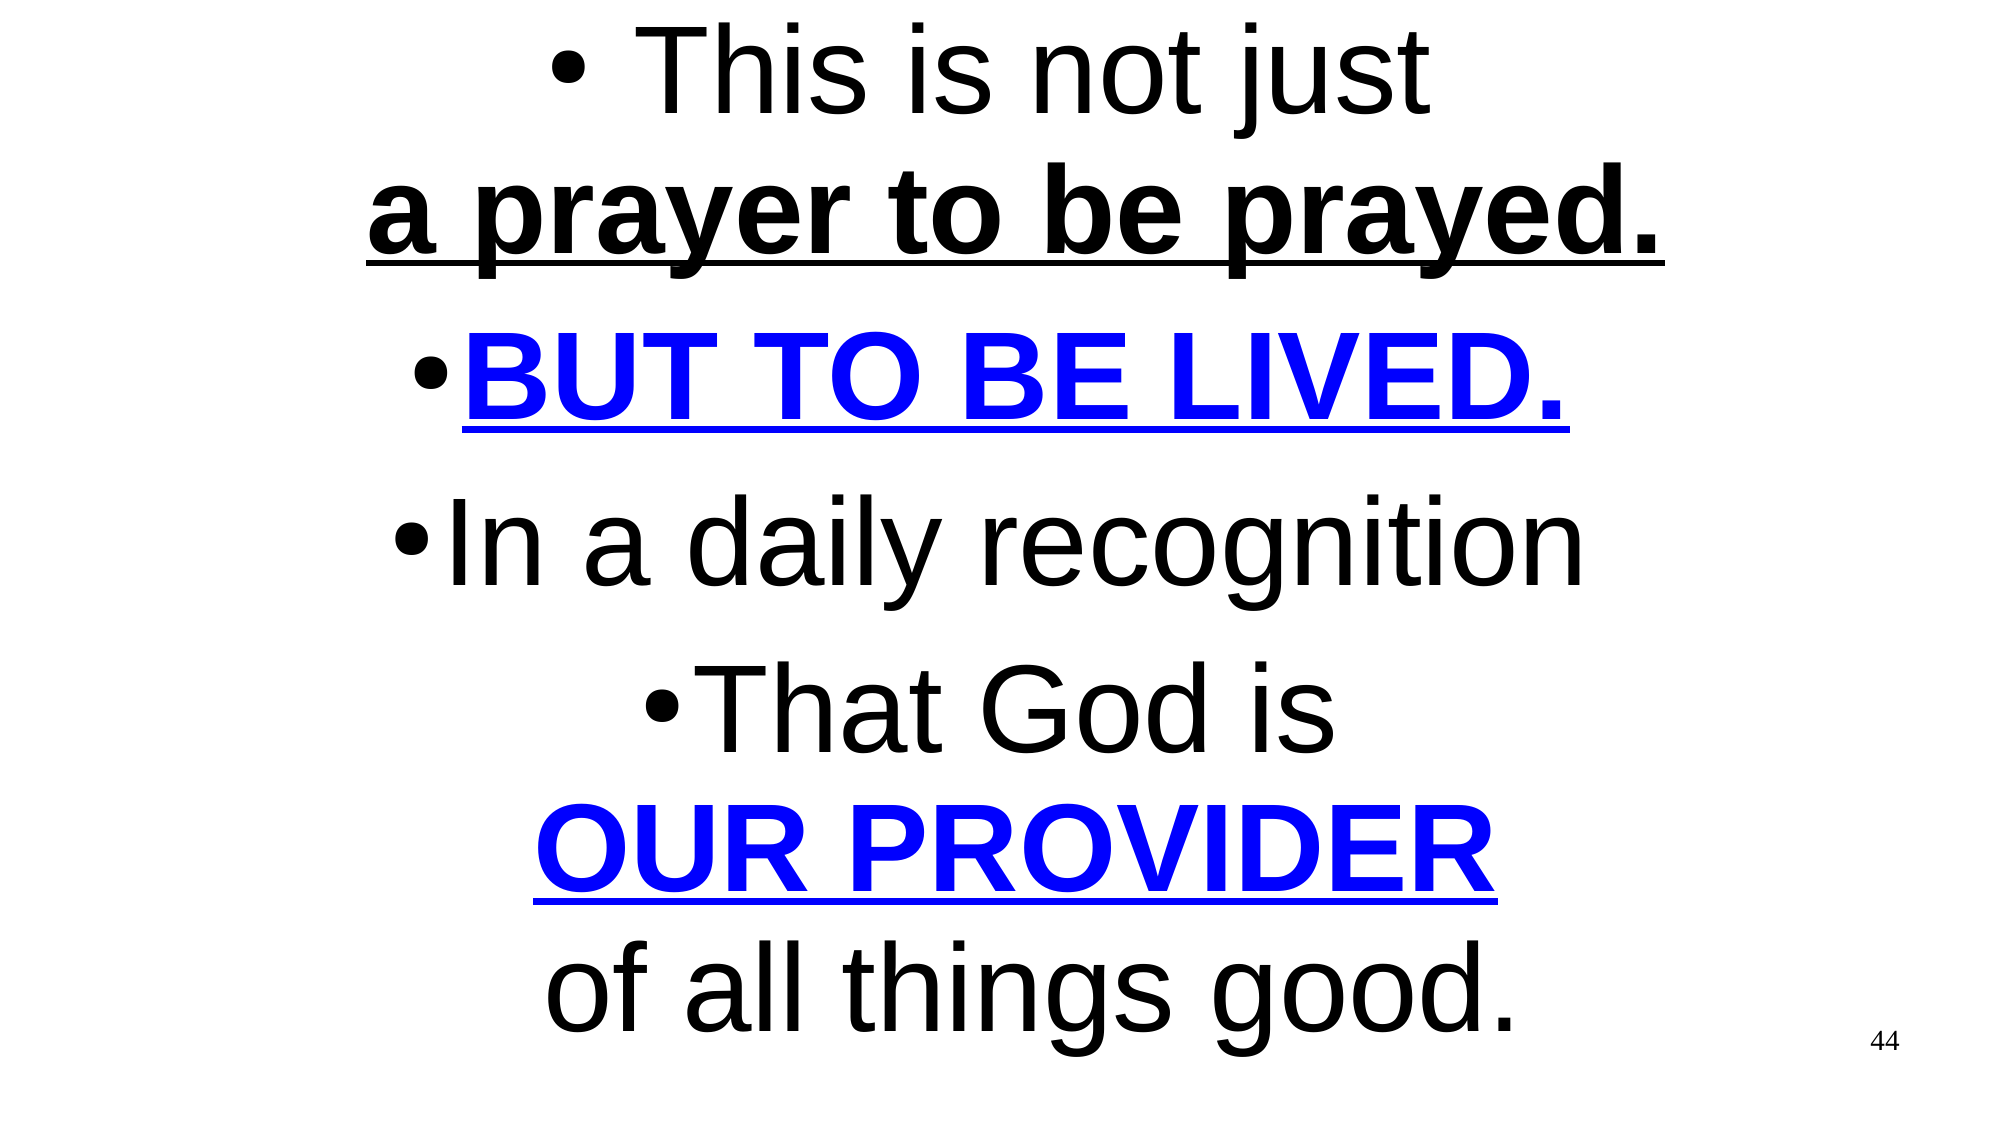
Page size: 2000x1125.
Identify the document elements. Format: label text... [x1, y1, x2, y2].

list This is not just a prayer to be prayed. BUT TO BE LIVED. In a daily recognition That God is OUR PROVIDER of all things good. [0, 0, 1996, 1123]
